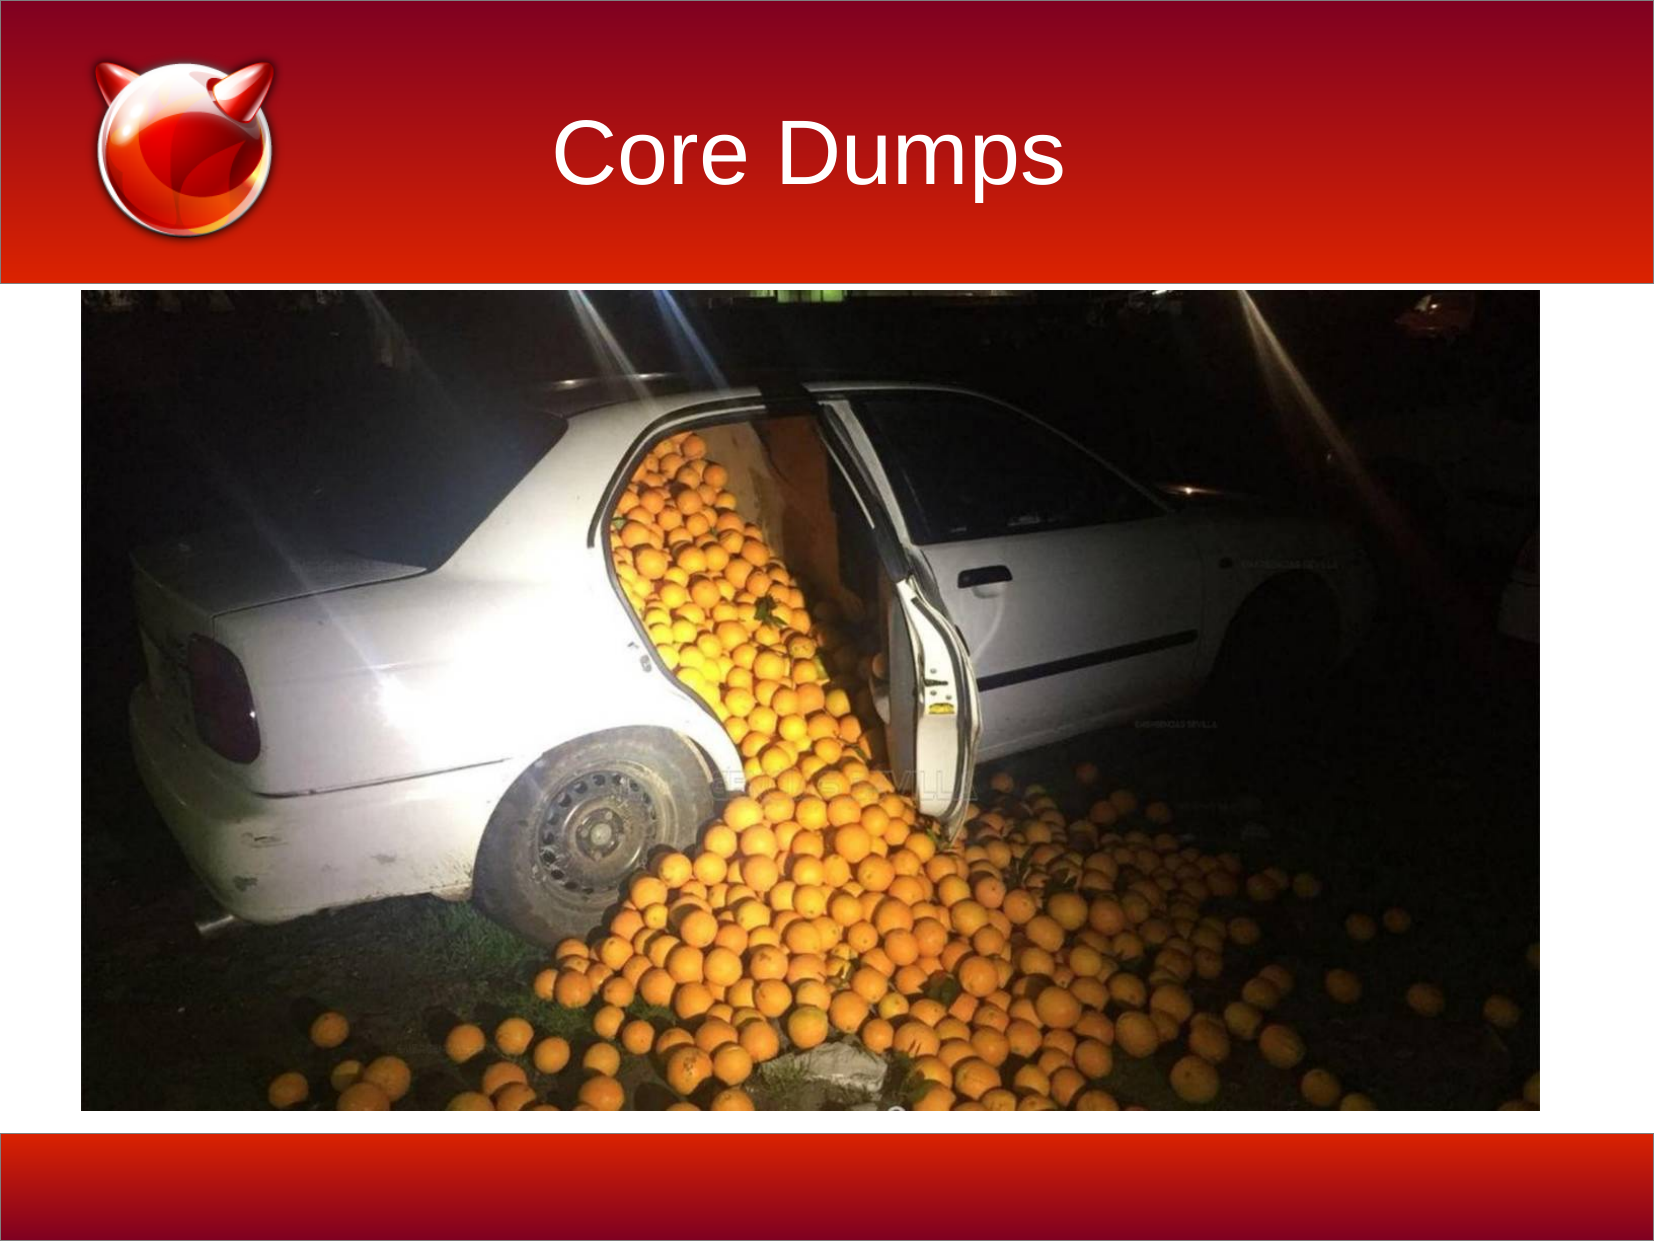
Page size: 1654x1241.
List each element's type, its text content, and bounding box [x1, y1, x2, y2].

picture [81, 290, 1540, 1111]
title Core Dumps [82, 49, 1536, 257]
